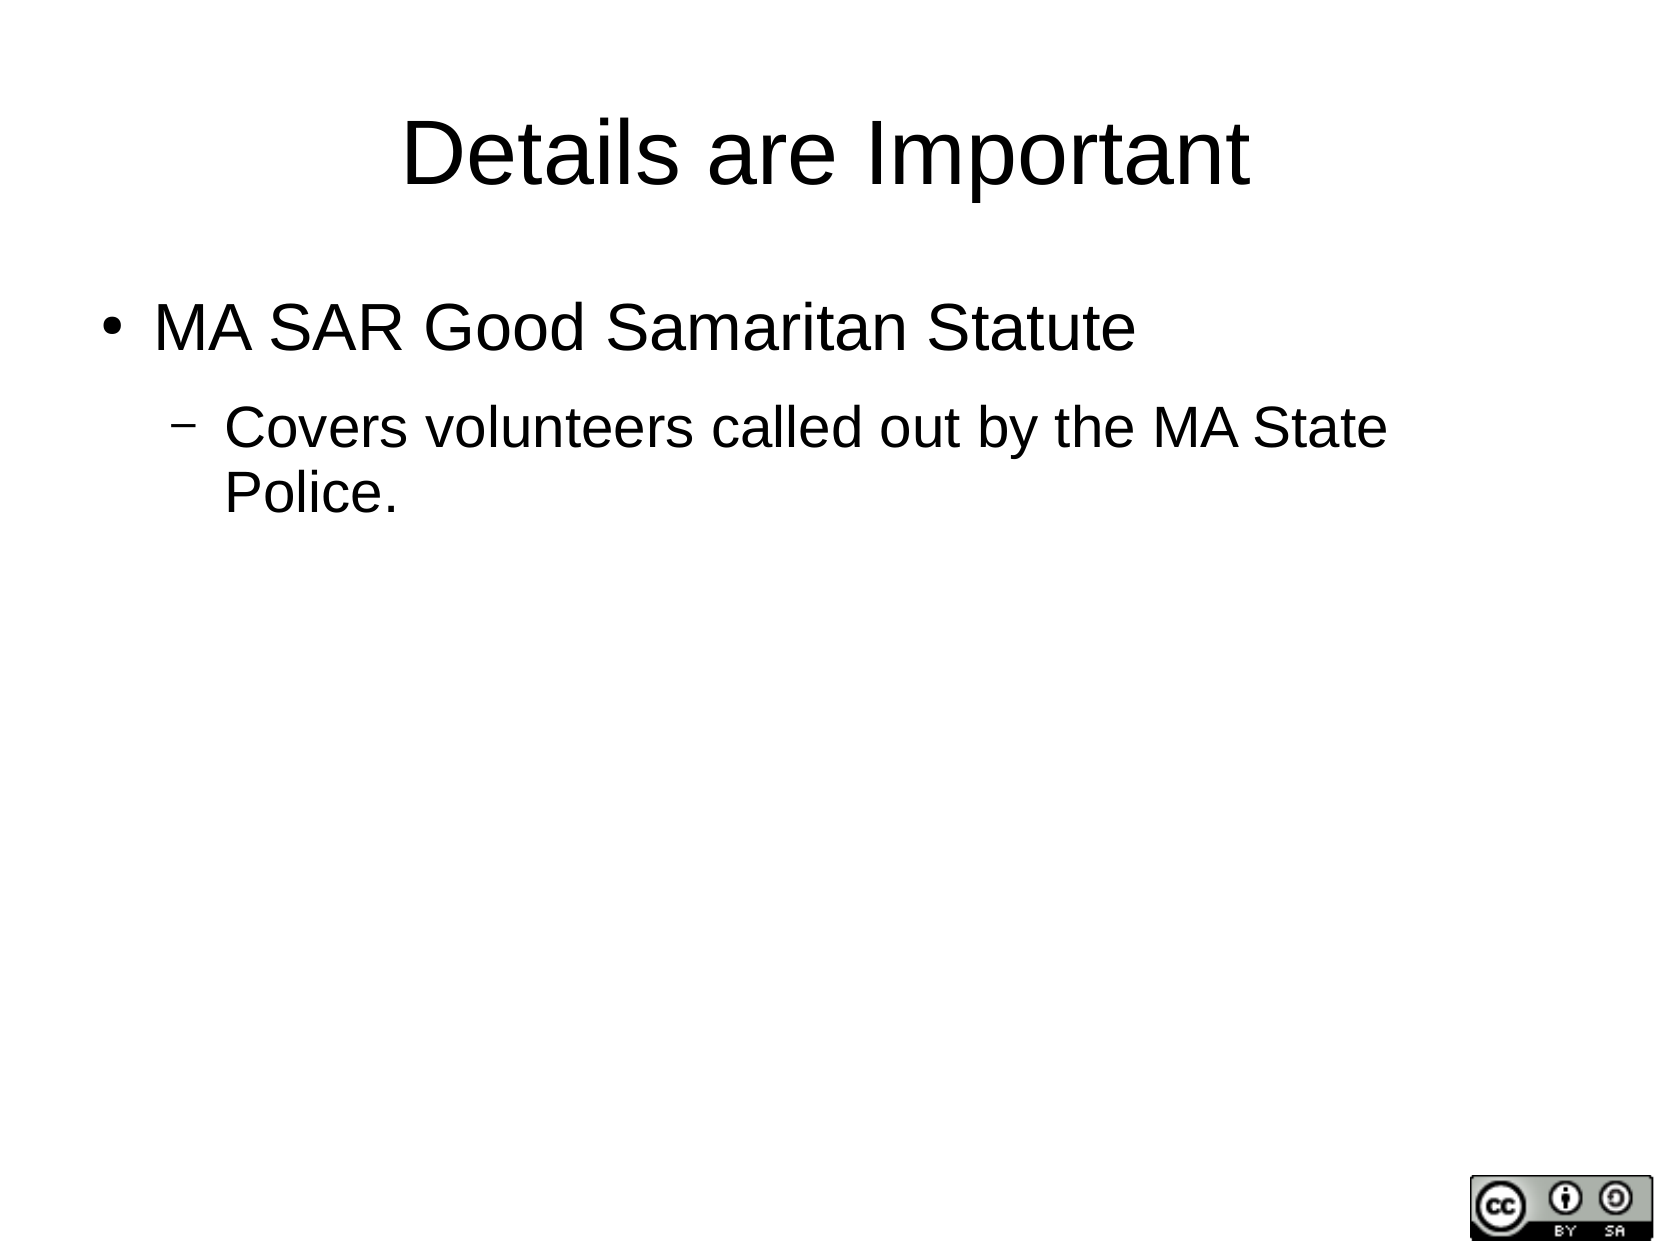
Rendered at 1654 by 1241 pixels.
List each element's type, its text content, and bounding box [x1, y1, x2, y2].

picture [1470, 1175, 1654, 1241]
title Details are Important [82, 49, 1571, 257]
list MA SAR Good Samaritan Statute Covers volunteers called out by the MA State Police. [82, 290, 1571, 1010]
